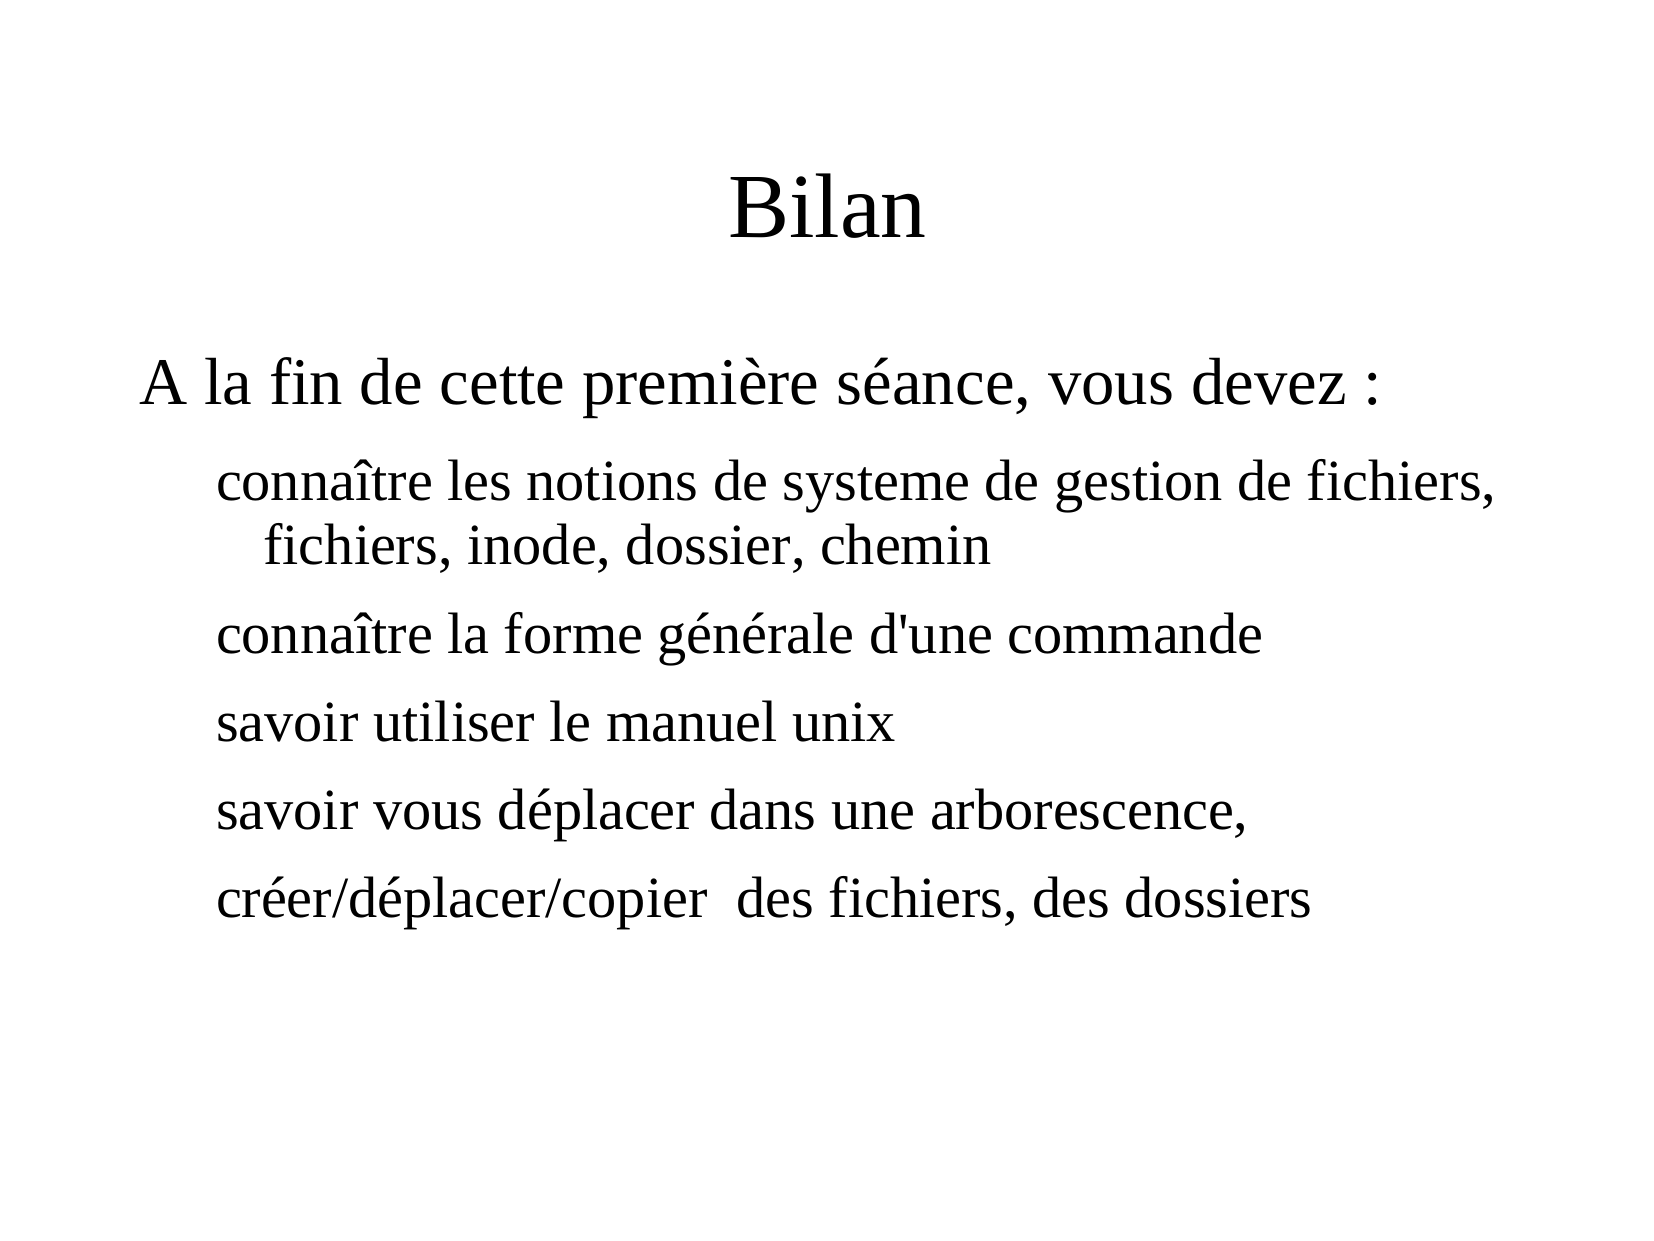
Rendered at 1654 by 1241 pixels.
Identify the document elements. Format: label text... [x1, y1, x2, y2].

title Bilan [121, 102, 1534, 311]
list A la fin de cette première séance, vous devez : connaître les notions de systeme de gestion de fichiers, fichiers, inode, dossier, chemin connaître la forme générale d'une commande savoir utiliser le manuel unix savoir vous déplacer dans une arborescence, créer/déplacer/copier des fichiers, des dossiers [121, 344, 1534, 1127]
